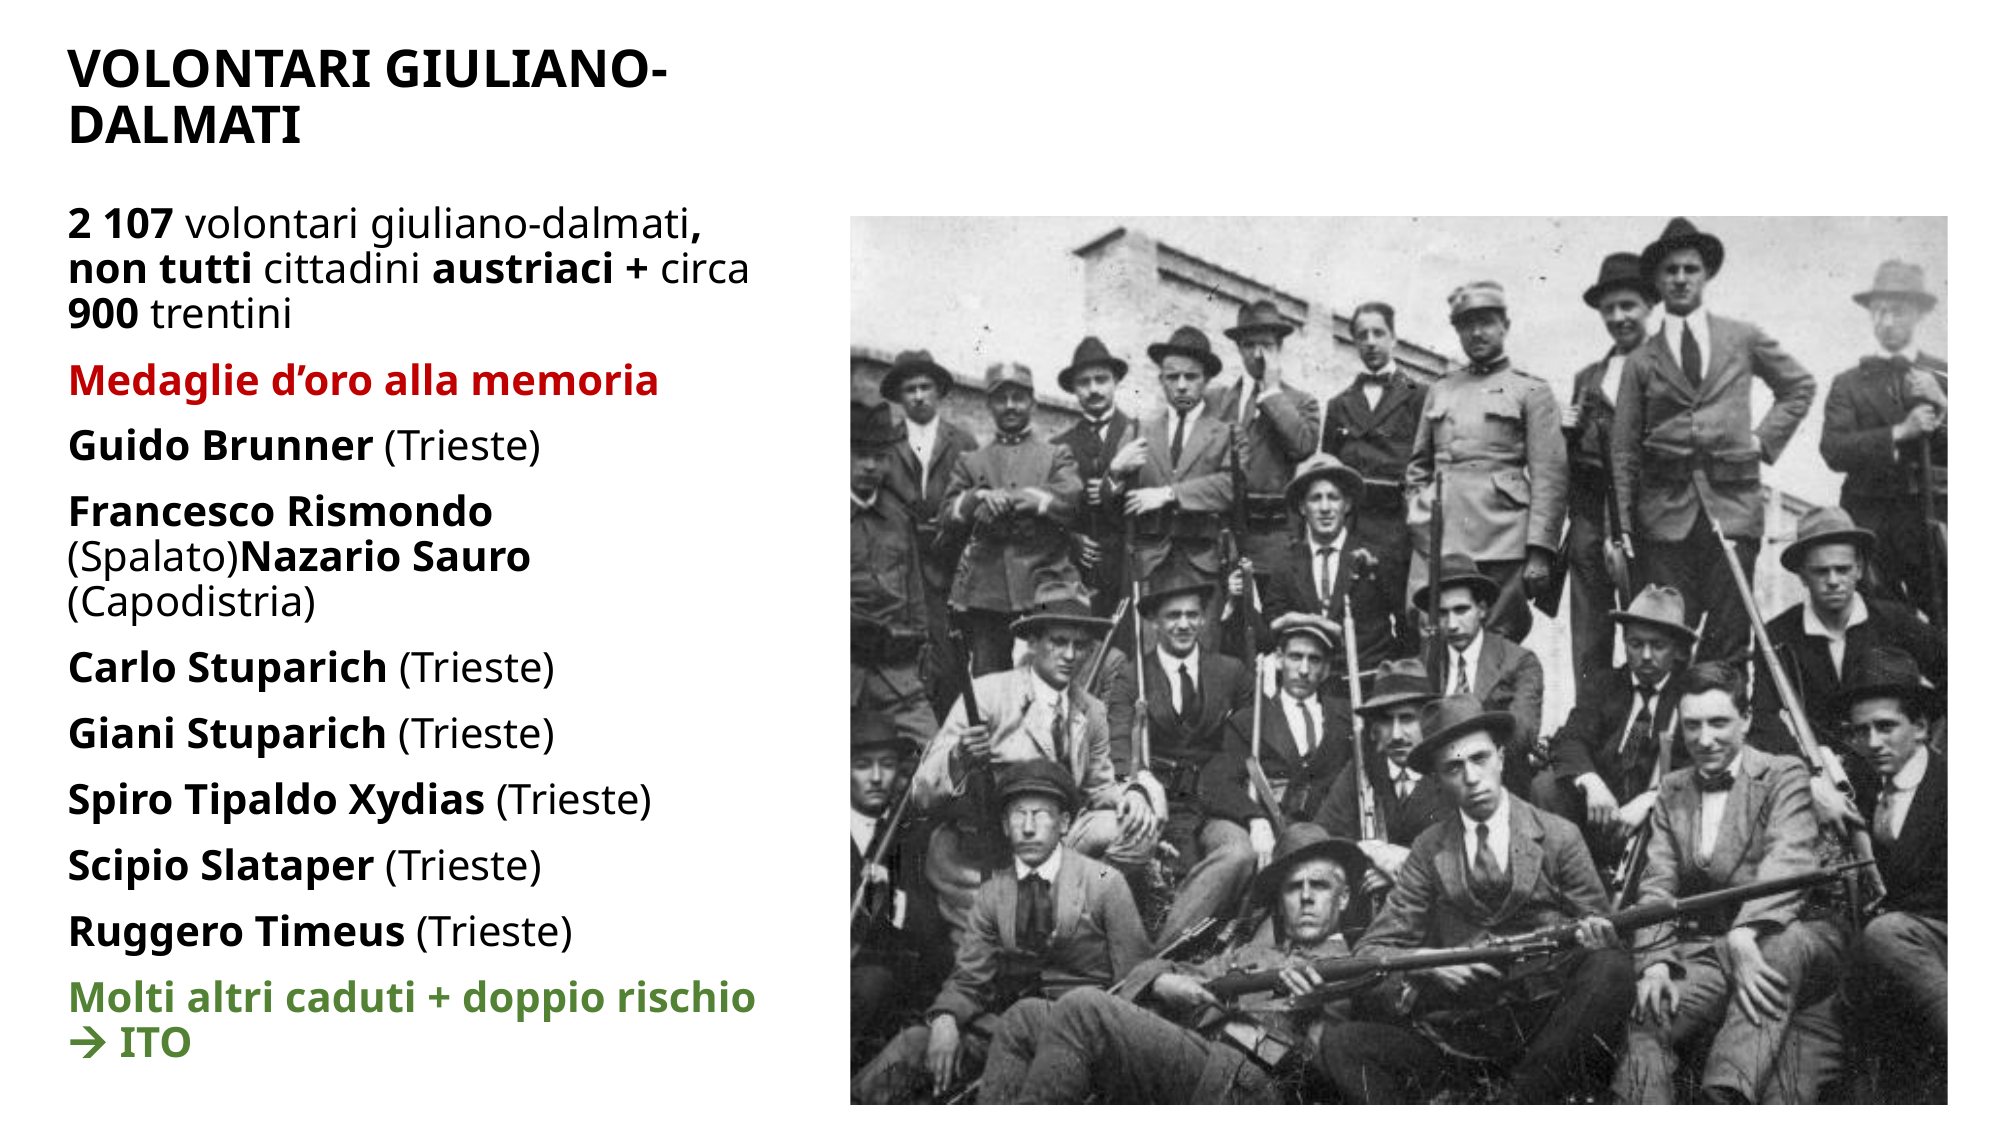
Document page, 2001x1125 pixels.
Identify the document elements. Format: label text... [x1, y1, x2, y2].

list 2 107 volontari giuliano-dalmati, non tutti cittadini austriaci + circa 900 trentini Medaglie d’oro alla memoria Guido Brunner (Trieste) Francesco Rismondo (Spalato)Nazario Sauro (Capodistria) Carlo Stuparich (Trieste) Giani Stuparich (Trieste) Spiro Tipaldo Xydias (Trieste) Scipio Slataper (Trieste) Ruggero Timeus (Trieste) Molti altri caduti + doppio rischio  ITO [52, 195, 783, 1125]
title VOLONTARI GIULIANO-DALMATI [52, 30, 698, 162]
picture [850, 216, 1948, 1105]
